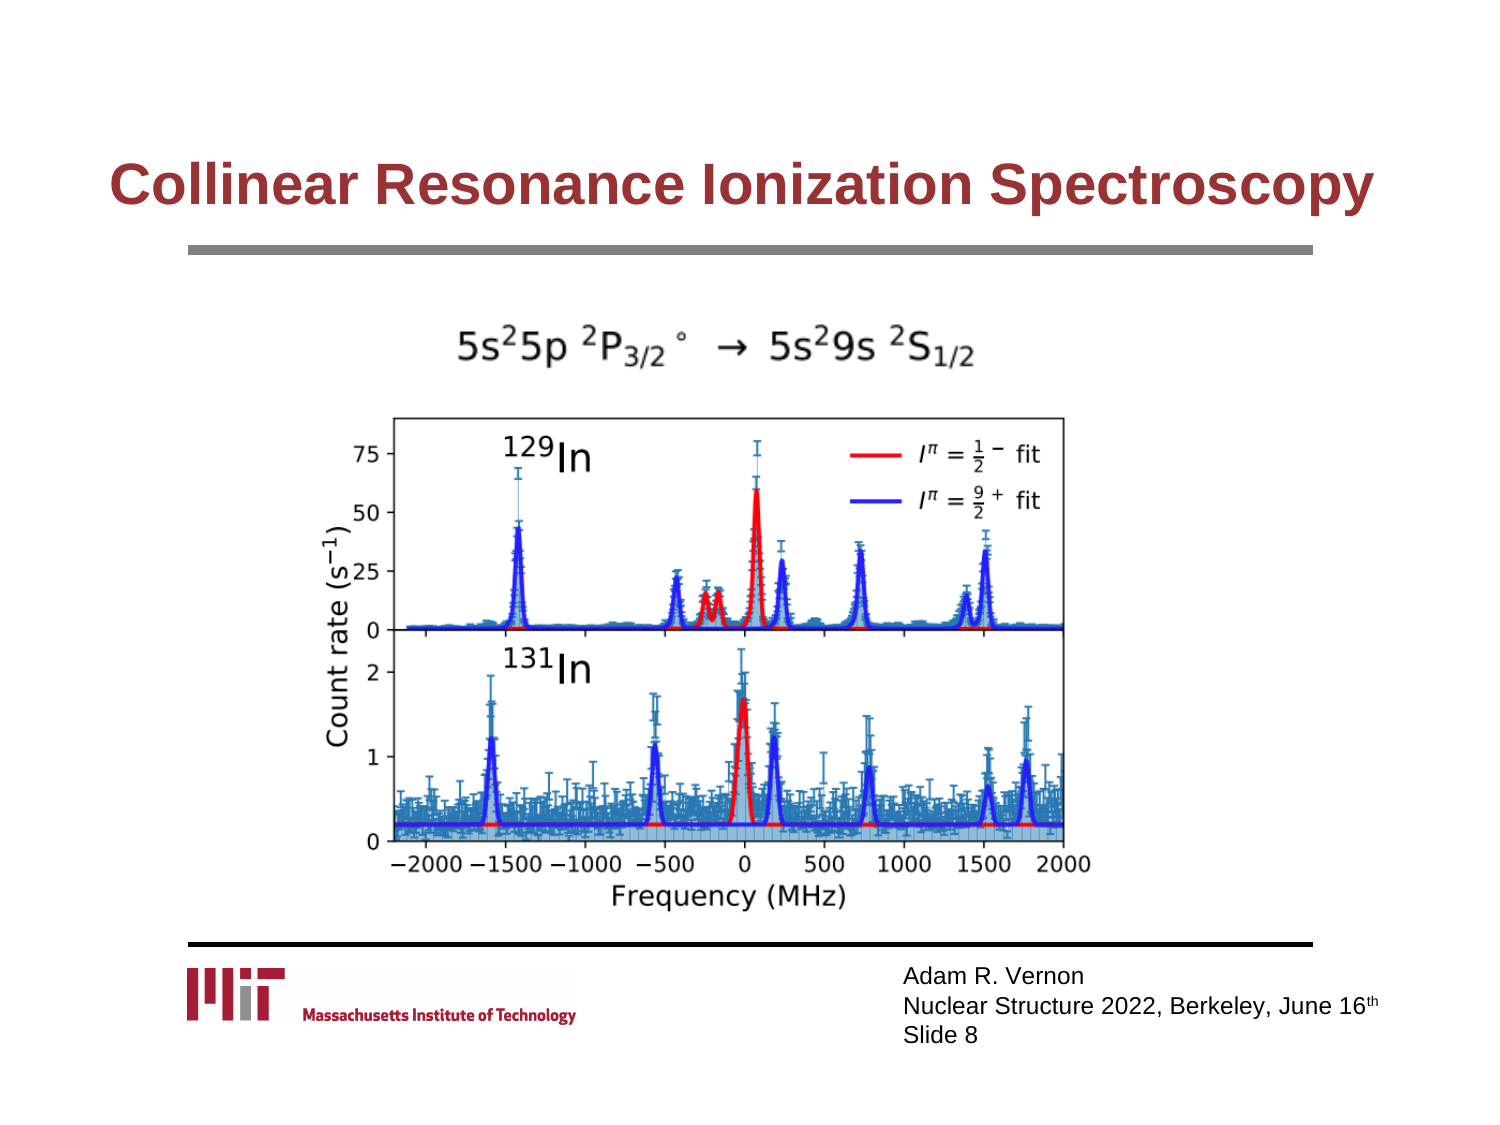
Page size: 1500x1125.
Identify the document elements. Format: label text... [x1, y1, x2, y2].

picture [187, 968, 576, 1025]
picture [295, 413, 1099, 922]
title Collinear Resonance Ionization Spectroscopy [94, 118, 1441, 231]
picture [377, 295, 1028, 372]
text_box Adam R. Vernon Nuclear Structure 2022, Berkeley, June 16th Slide 8 [888, 952, 1416, 1077]
